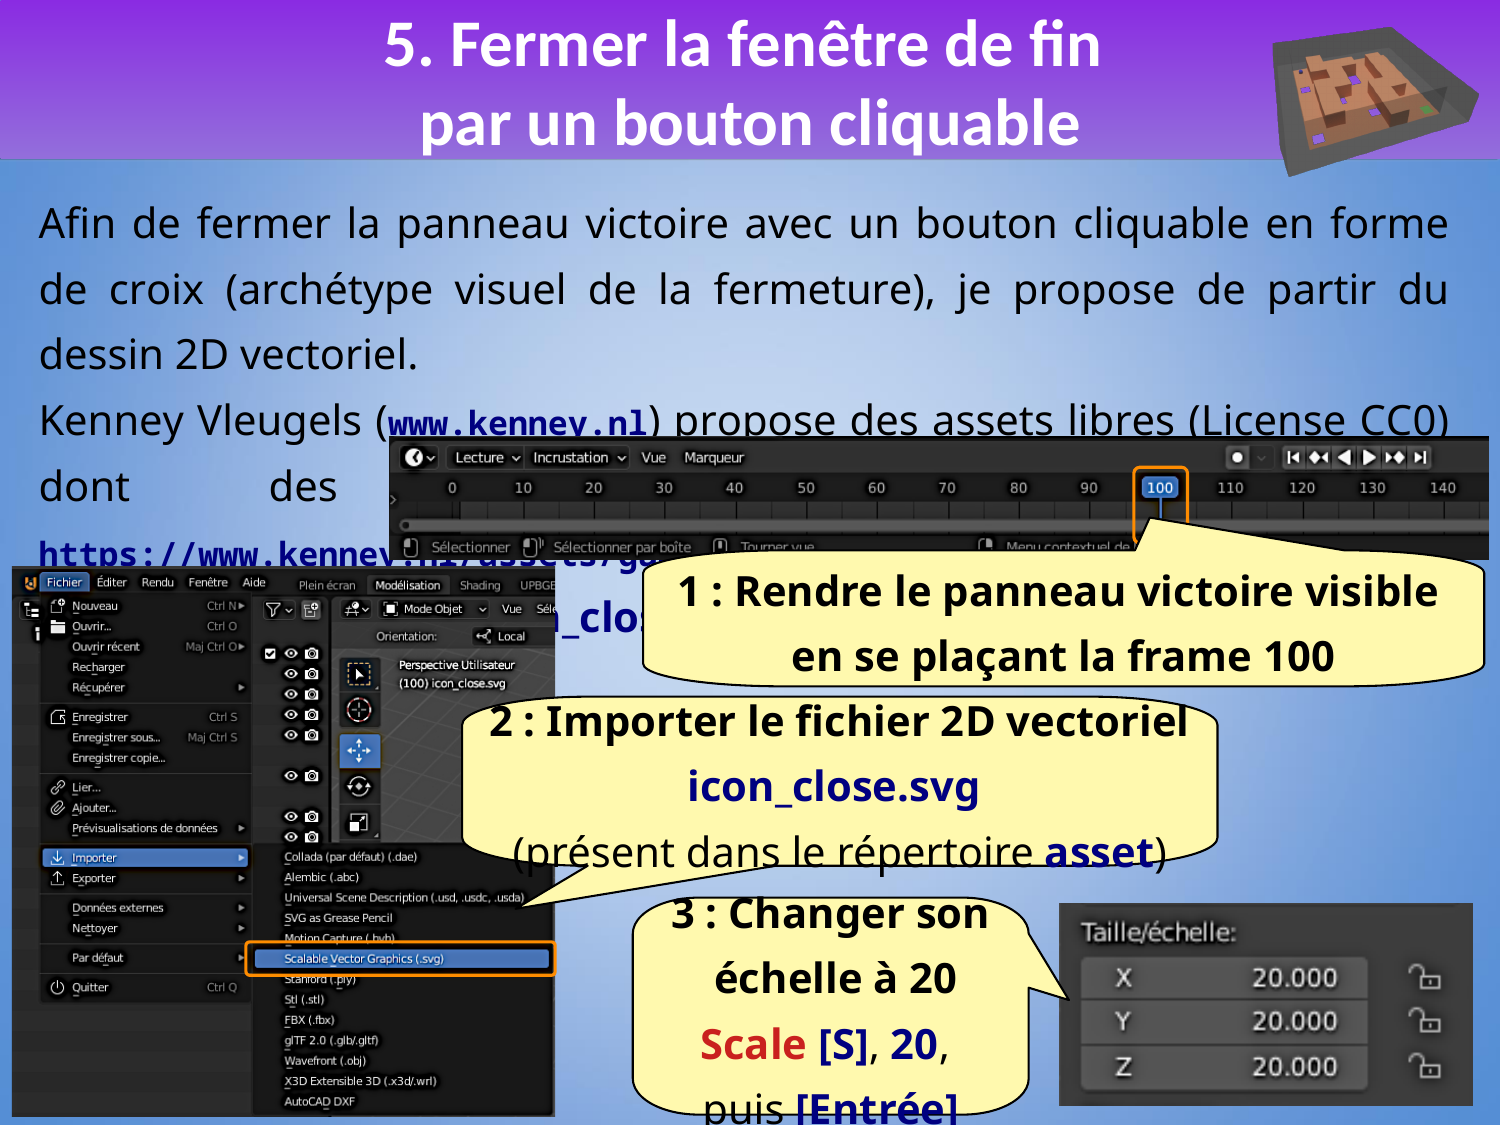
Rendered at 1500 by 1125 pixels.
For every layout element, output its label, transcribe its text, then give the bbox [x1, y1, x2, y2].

picture [0, 27, 1500, 1125]
picture [709, 1115, 721, 1121]
picture [803, 1115, 951, 1125]
picture [735, 1115, 746, 1121]
text_box 2 : Importer le fichier 2D vectoriel icon_close.svg (présent dans le répertoire asset) [462, 696, 1218, 909]
text_box 1 : Rendre le panneau victoire visible en se plaçant la frame 100 [643, 517, 1485, 687]
text_box 3 : Changer son échelle à 20 Scale [S], 20, puis [Entrée] [632, 897, 1069, 1115]
text_box Afin de fermer la panneau victoire avec un bouton cliquable en forme de croix (archétype visuel de la fermeture), je propose de partir du dessin 2D vectoriel. Kenney Vleugels (www.kenney.nl) propose des assets libres (License CC0) dont des icônes dédiés aux jeux (https://www.kenney.nl/assets/game-icons). L’icône de la croix est tirée de ce pack sous le fichier icon_close.svg. [23, 178, 1465, 434]
text_box 5. Fermer la fenêtre de fin par un bouton cliquable [0, 0, 1500, 159]
picture [709, 1115, 798, 1125]
